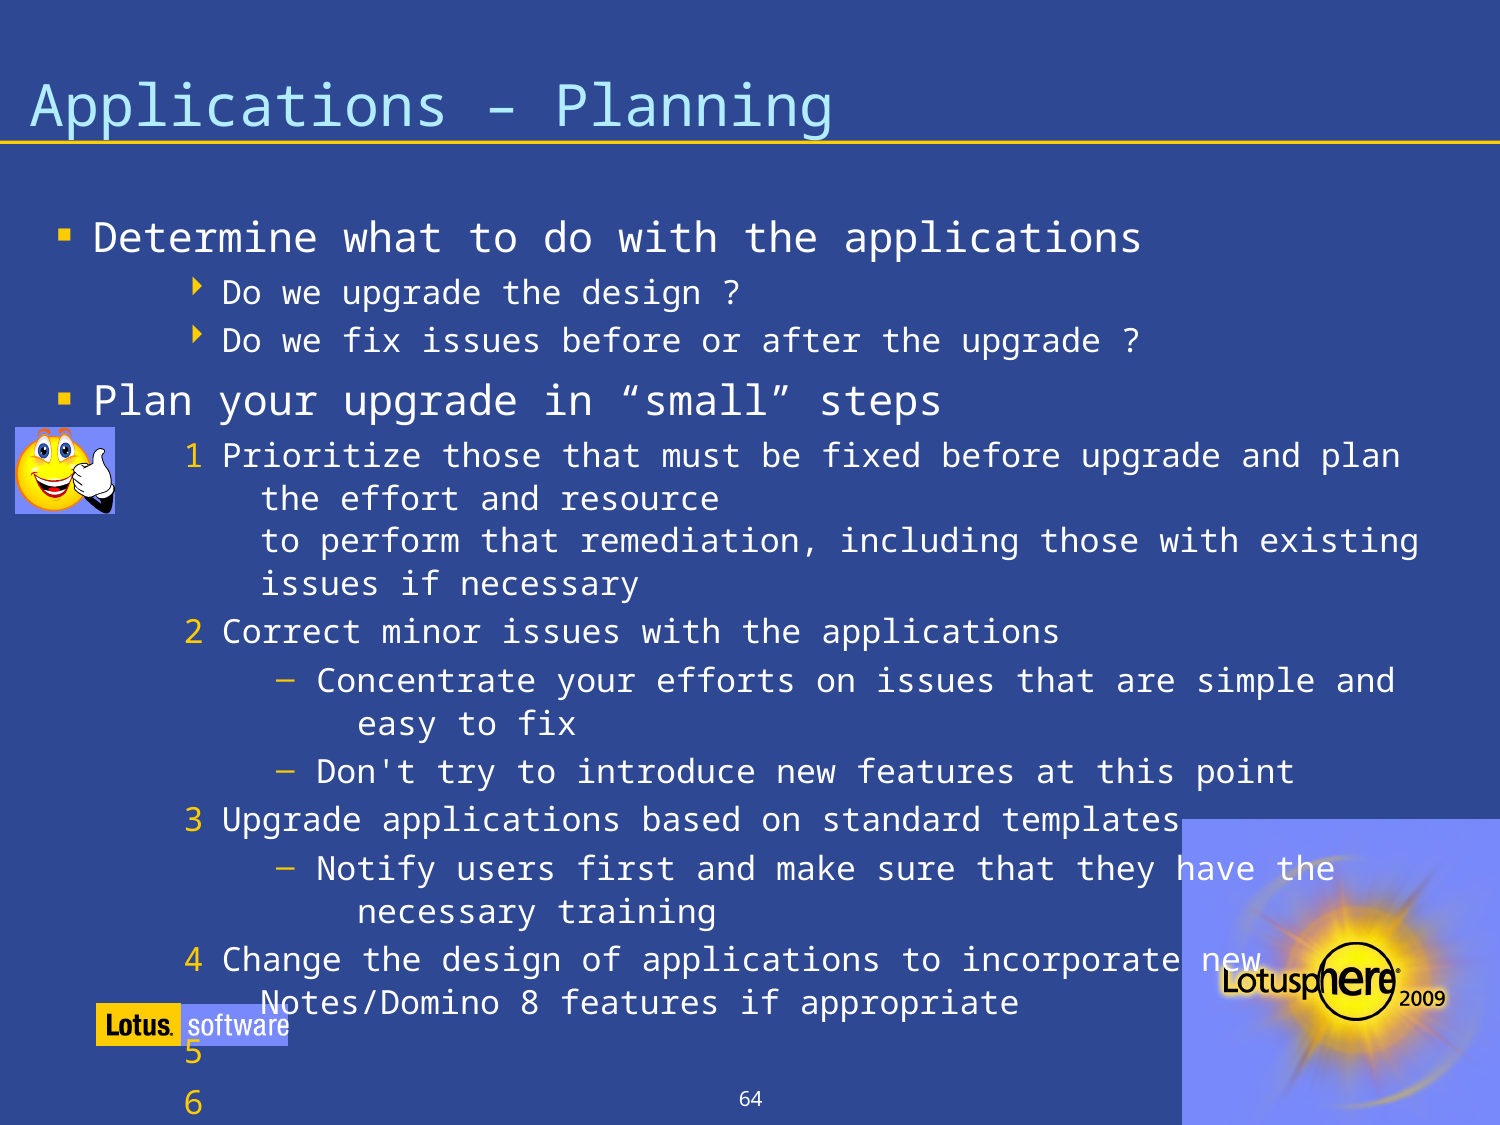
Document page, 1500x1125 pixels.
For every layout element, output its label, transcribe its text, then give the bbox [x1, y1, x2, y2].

title Applications – Planning [29, 64, 1383, 147]
picture [1181, 818, 1500, 1125]
picture [15, 427, 116, 514]
list Determine what to do with the applications Do we upgrade the design ? Do we fix issues before or after the upgrade ? Plan your upgrade in “small” steps Prioritize those that must be fixed before upgrade and plan the effort and resource to perform that remediation, including those with existing issues if necessary Correct minor issues with the applications Concentrate your efforts on issues that are simple and easy to fix Don't try to introduce new features at this point Upgrade applications based on standard templates Notify users first and make sure that they have the necessary training Change the design of applications to incorporate new Notes/Domino 8 features if appropriate [53, 203, 1440, 1064]
